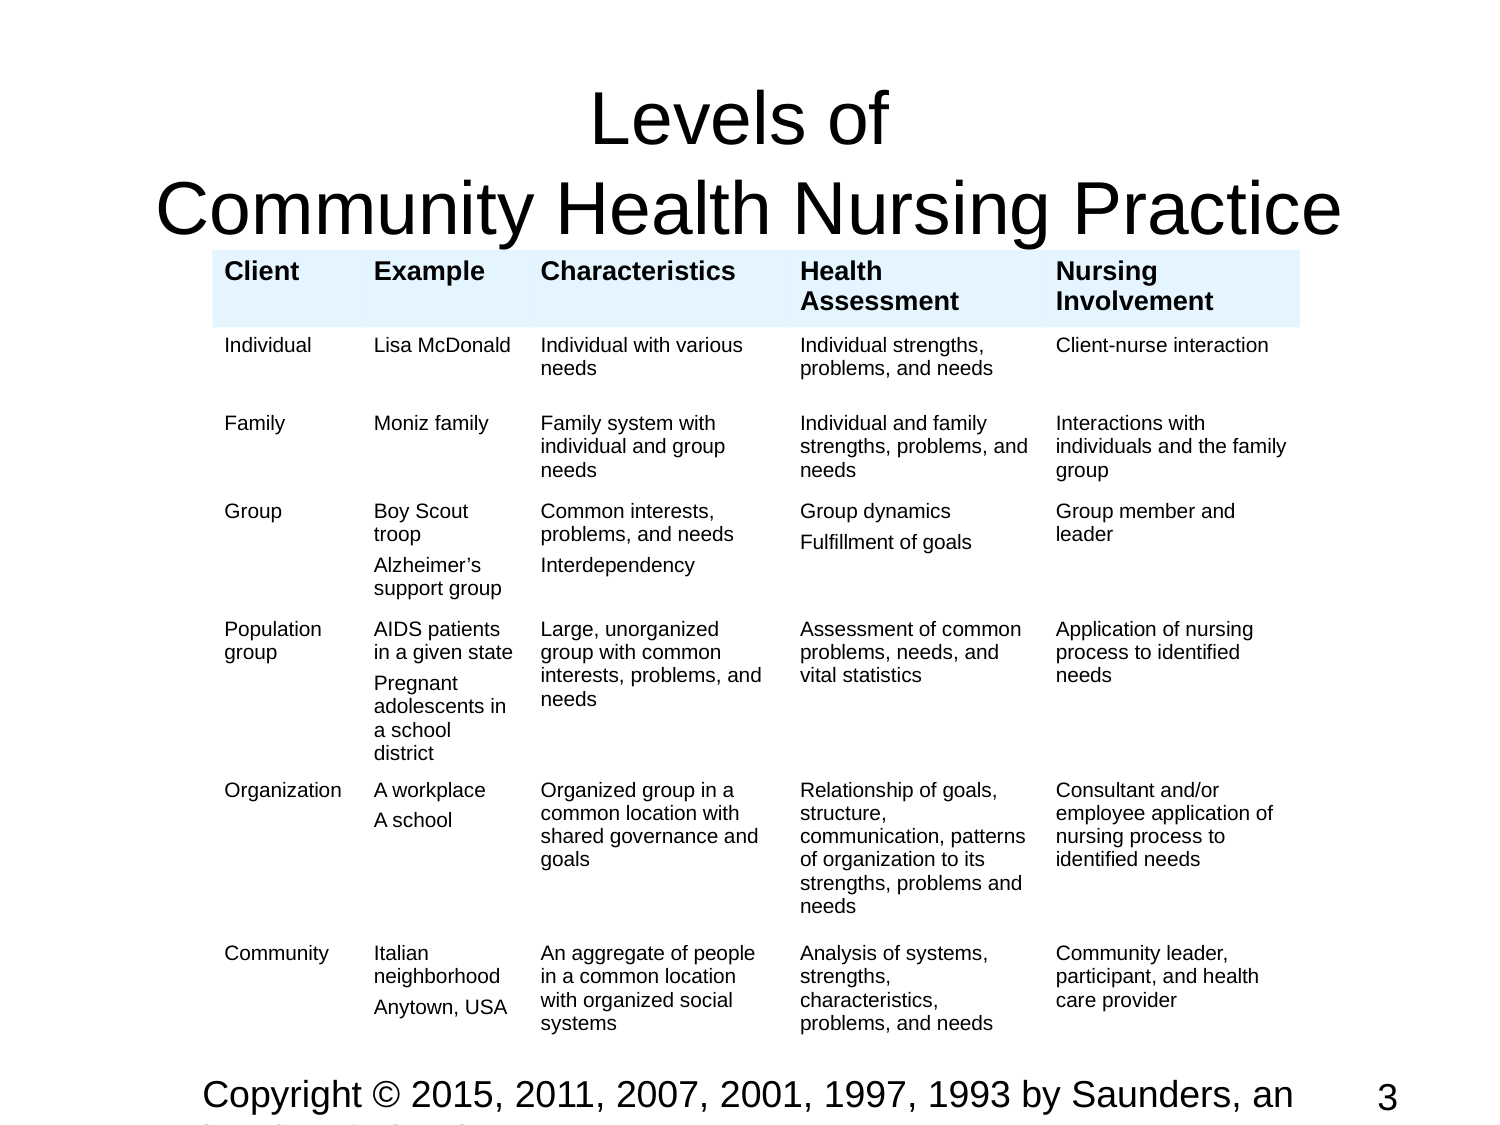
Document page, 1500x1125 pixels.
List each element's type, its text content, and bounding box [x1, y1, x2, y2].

table_cell Community leader, participant, and health care provider [1044, 936, 1300, 1049]
table_header Nursing Involvement [1044, 250, 1300, 327]
table_header Health Assessment [788, 250, 1044, 327]
table_cell Consultant and/or employee application of nursing process to identified needs [1044, 772, 1300, 936]
table_cell Family system with individual and group needs [529, 406, 788, 494]
table_cell Large, unorganized group with common interests, problems, and needs [529, 612, 788, 772]
table_cell Italian neighborhood Anytown, USA [362, 936, 529, 1049]
table_cell Community [212, 936, 362, 1049]
table_cell Organized group in a common location with shared governance and goals [529, 772, 788, 936]
table_cell Boy Scout troop Alzheimer’s support group [362, 494, 529, 612]
title Levels of Community Health Nursing Practice [112, 62, 1388, 238]
table_cell Individual strengths, problems, and needs [788, 327, 1044, 406]
table_cell Common interests, problems, and needs Interdependency [529, 494, 788, 612]
table_cell Application of nursing process to identified needs [1044, 612, 1300, 772]
table_cell Individual with various needs [529, 327, 788, 406]
table_cell Population group [212, 612, 362, 772]
table_cell Group [212, 494, 362, 612]
table_cell Individual [212, 327, 362, 406]
table_cell Organization [212, 772, 362, 936]
table_header Client [212, 250, 362, 327]
footer Copyright © 2015, 2011, 2007, 2001, 1997, 1993 by Saunders, an imprint of Elsevier Inc. [187, 1062, 1313, 1125]
table_cell An aggregate of people in a common location with organized social systems [529, 936, 788, 1049]
table_cell Group dynamics Fulfillment of goals [788, 494, 1044, 612]
table_cell Group member and leader [1044, 494, 1300, 612]
table_cell Analysis of systems, strengths, characteristics, problems, and needs [788, 936, 1044, 1049]
table_cell Client-nurse interaction [1044, 327, 1300, 406]
table_header Characteristics [529, 250, 788, 327]
table_cell A workplace A school [362, 772, 529, 936]
table_cell Individual and family strengths, problems, and needs [788, 406, 1044, 494]
table_cell Family [212, 406, 362, 494]
table_header Example [362, 250, 529, 327]
table_cell AIDS patients in a given state Pregnant adolescents in a school district [362, 612, 529, 772]
table_cell Moniz family [362, 406, 529, 494]
table_cell Assessment of common problems, needs, and vital statistics [788, 612, 1044, 772]
slide_number <number> [1362, 1065, 1463, 1125]
table_cell Interactions with individuals and the family group [1044, 406, 1300, 494]
table_cell Lisa McDonald [362, 327, 529, 406]
table_cell Relationship of goals, structure, communication, patterns of organization to its strengths, problems and needs [788, 772, 1044, 936]
